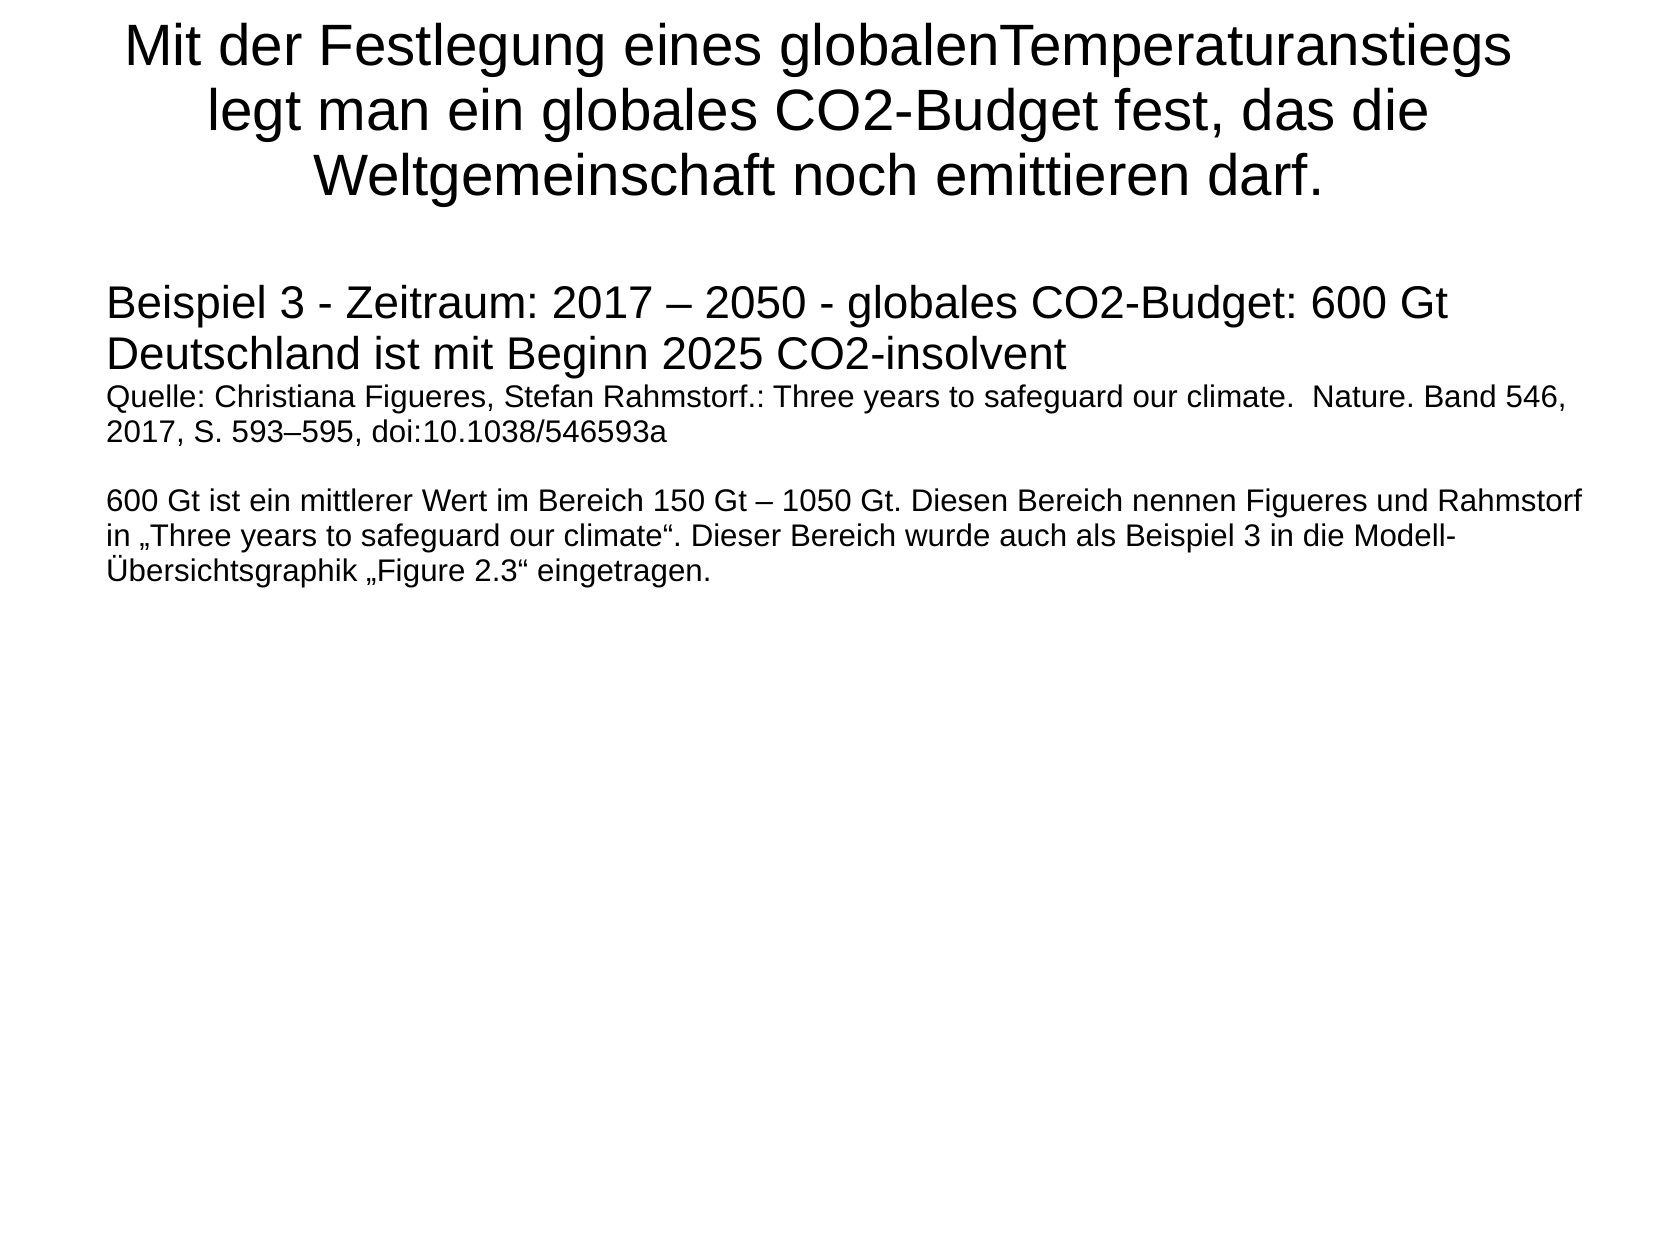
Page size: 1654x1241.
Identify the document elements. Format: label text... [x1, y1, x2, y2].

title Mit der Festlegung eines globalenTemperaturanstiegs legt man ein globales CO2-Budget fest, das die Weltgemeinschaft noch emittieren darf. [75, 12, 1564, 220]
subtitle Beispiel 3 - Zeitraum: 2017 – 2050 - globales CO2-Budget: 600 Gt Deutschland ist mit Beginn 2025 CO2-insolvent Quelle: Christiana Figueres, Stefan Rahmstorf.: Three years to safeguard our climate. Nature. Band 546, 2017, S. 593–595, doi:10.1038/546593a 600 Gt ist ein mittlerer Wert im Bereich 150 Gt – 1050 Gt. Diesen Bereich nennen Figueres und Rahmstorf in „Three years to safeguard our climate“. Dieser Bereich wurde auch als Beispiel 3 in die Modell-Übersichtsgraphik „Figure 2.3“ eingetragen. [106, 276, 1595, 928]
